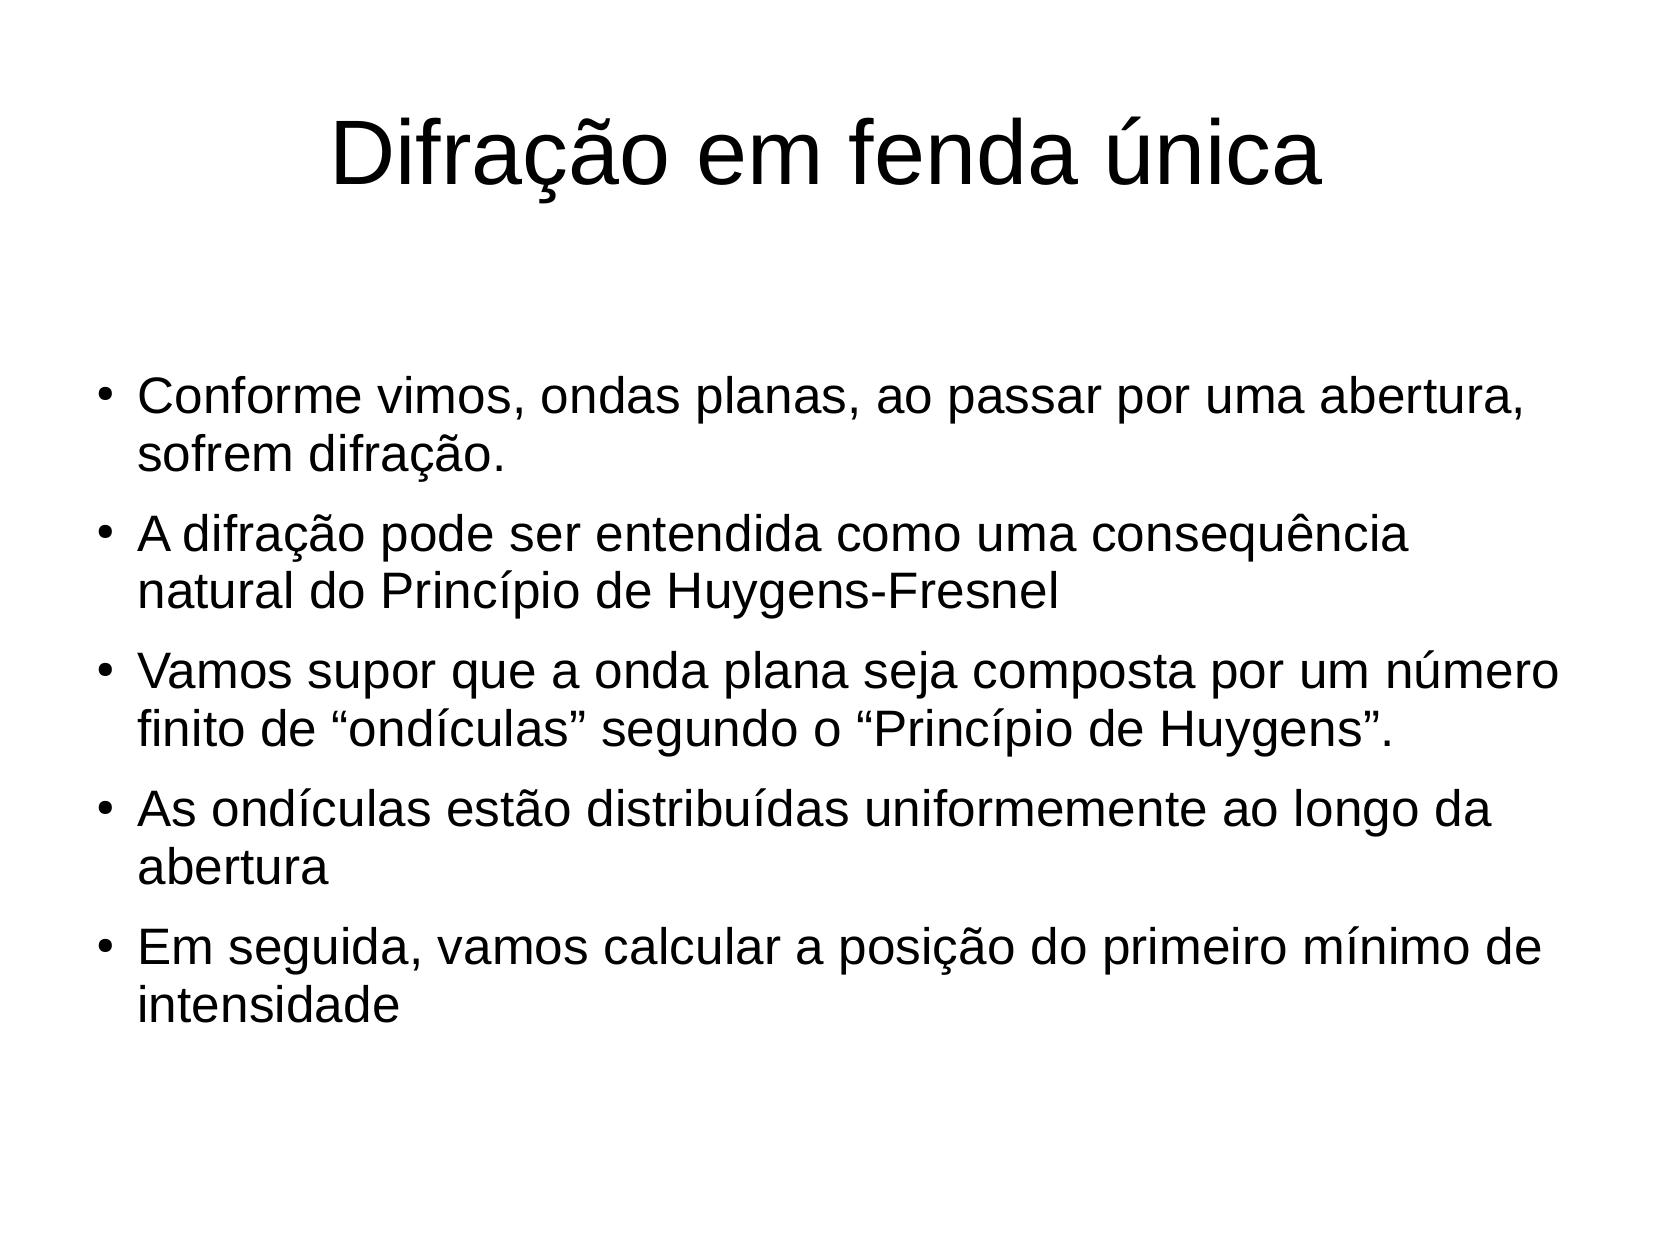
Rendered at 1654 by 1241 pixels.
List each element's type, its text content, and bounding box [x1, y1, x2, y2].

title Difração em fenda única [82, 49, 1571, 257]
list Conforme vimos, ondas planas, ao passar por uma abertura, sofrem difração. A difração pode ser entendida como uma consequência natural do Princípio de Huygens-Fresnel Vamos supor que a onda plana seja composta por um número finito de “ondículas” segundo o “Princípio de Huygens”. As ondículas estão distribuídas uniformemente ao longo da abertura Em seguida, vamos calcular a posição do primeiro mínimo de intensidade [82, 366, 1571, 1087]
